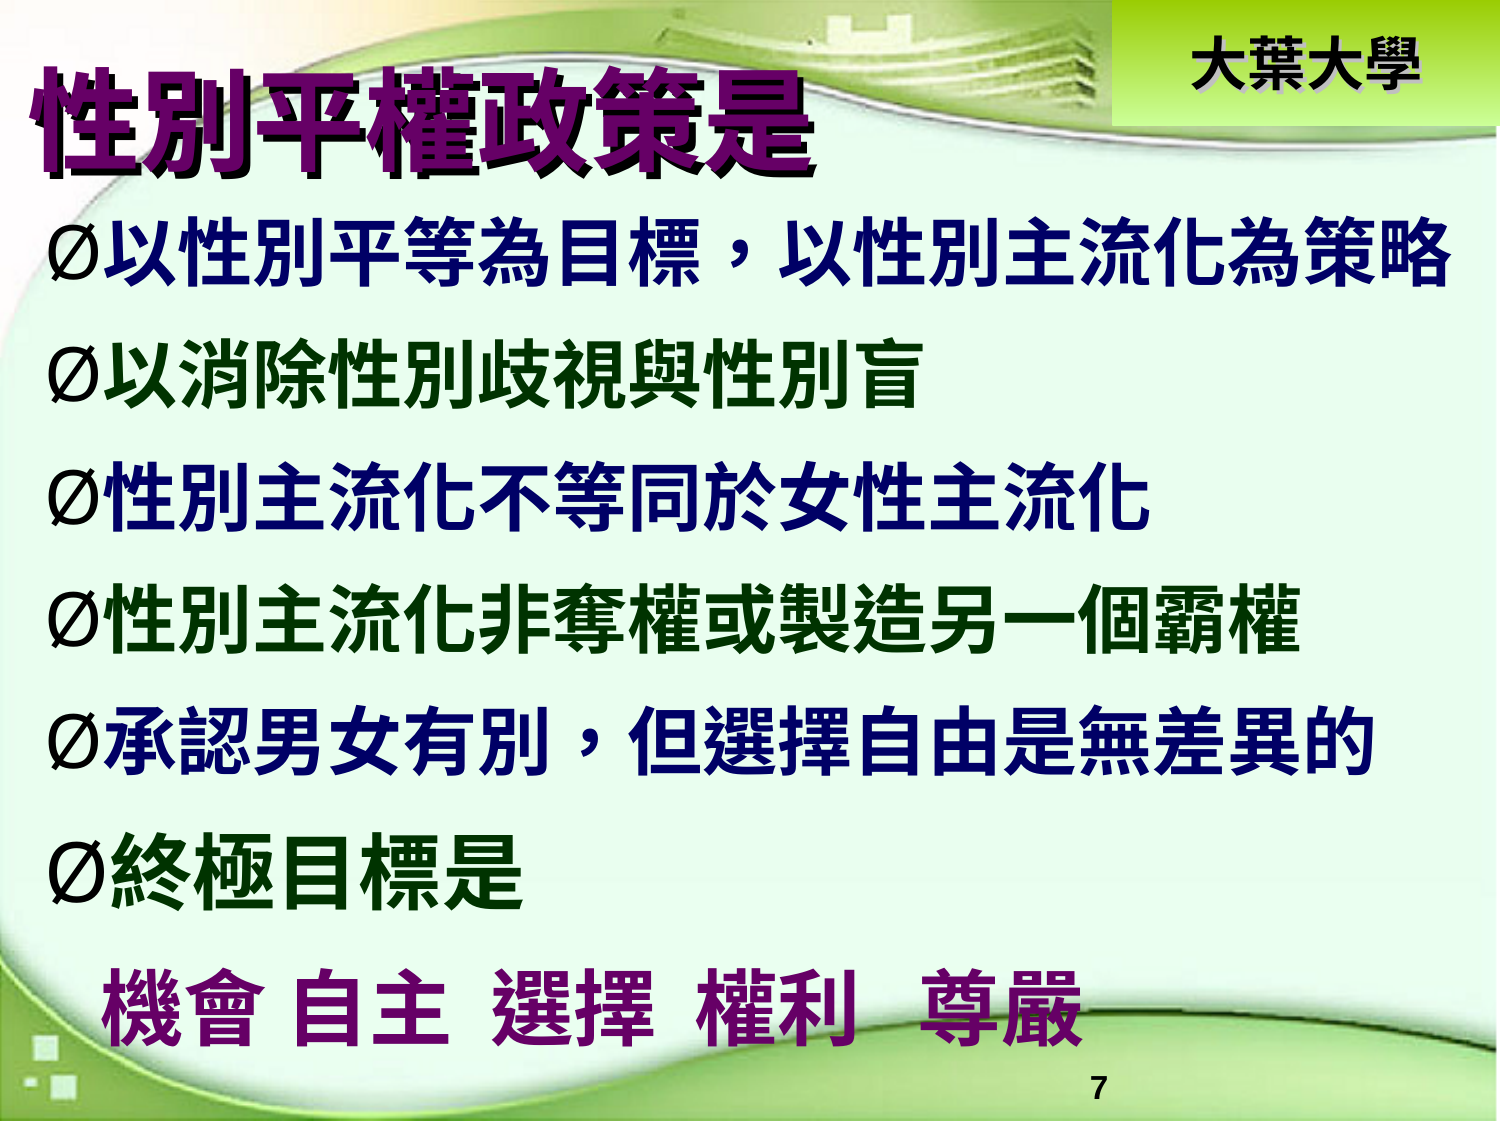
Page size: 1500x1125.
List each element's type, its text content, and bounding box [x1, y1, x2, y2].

title 性別平權政策是 [0, 42, 1096, 231]
list 以性別平等為目標，以性別主流化為策略 以消除性別歧視與性別盲 性別主流化不等同於女性主流化 性別主流化非奪權或製造另一個霸權 承認男女有別，但選擇自由是無差異的 終極目標是 機會 自主 選擇 權利 尊嚴 [29, 184, 1500, 1125]
